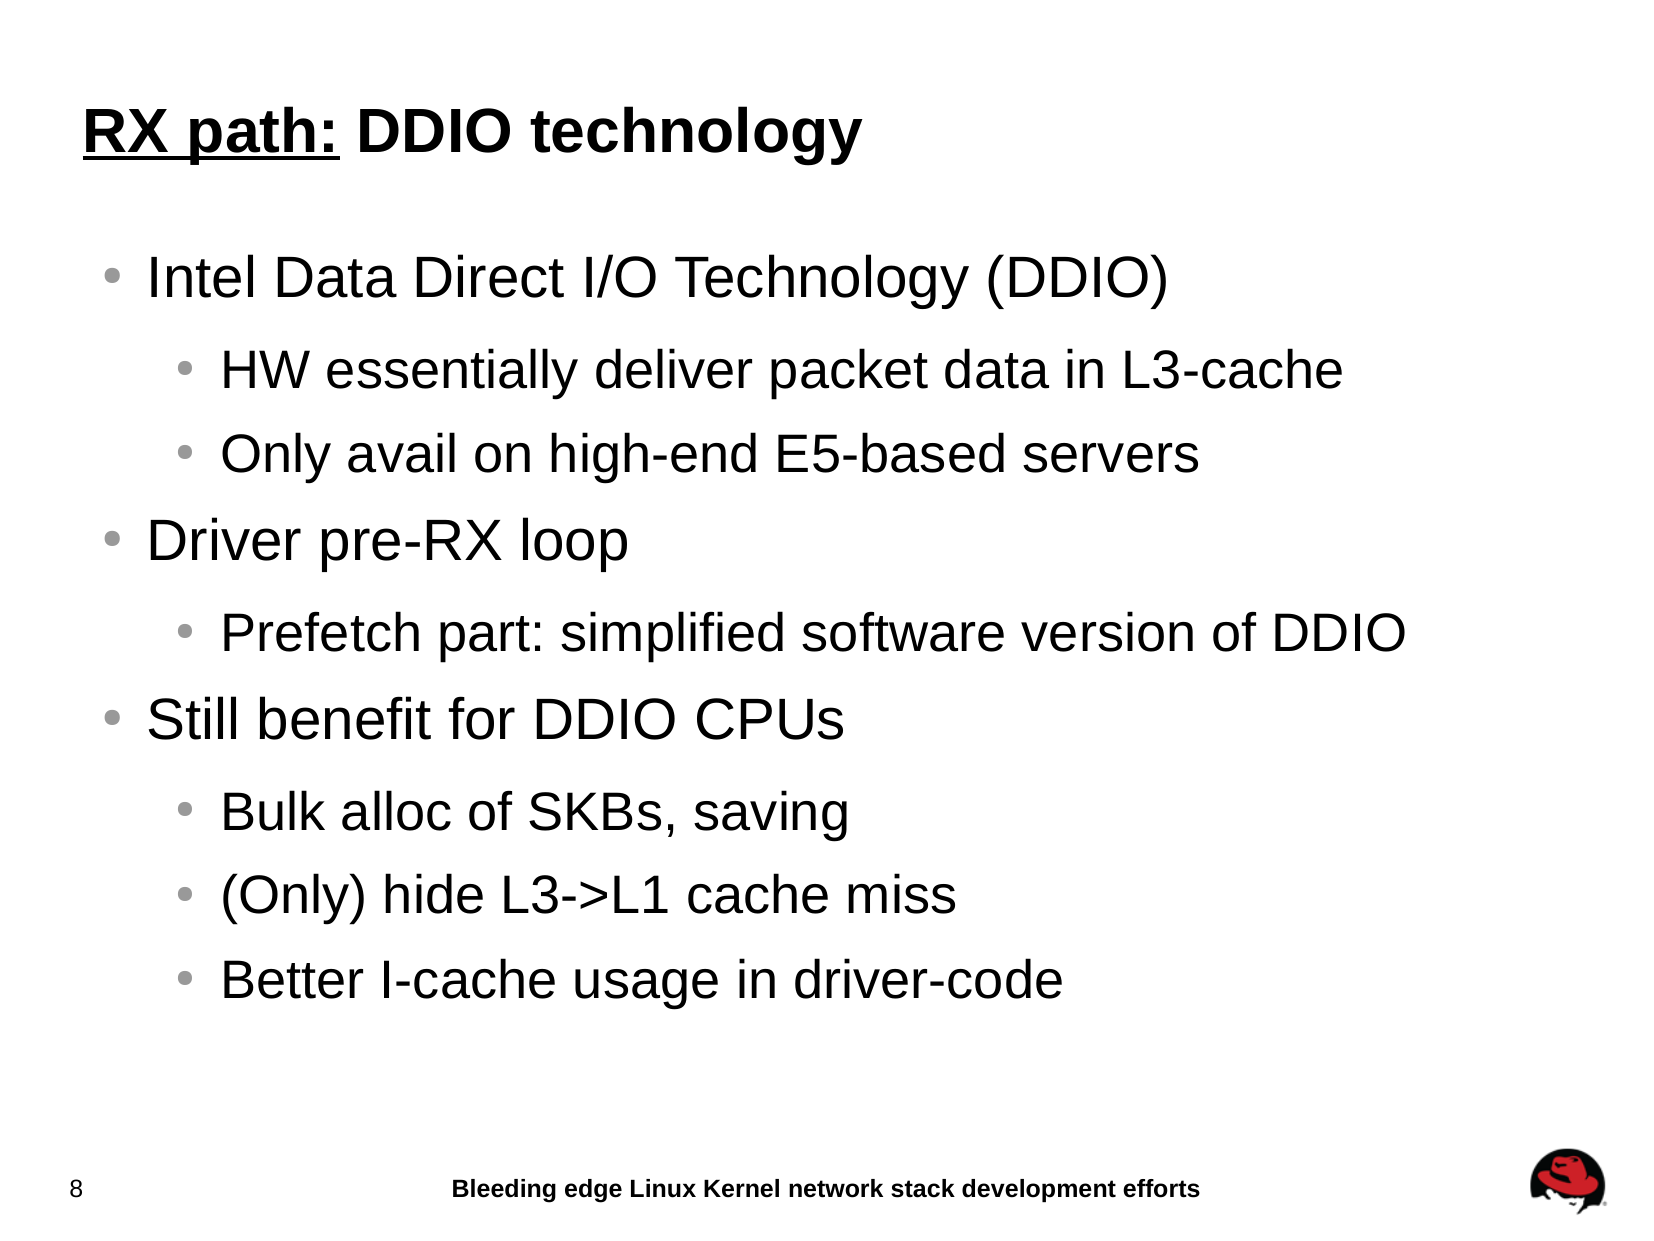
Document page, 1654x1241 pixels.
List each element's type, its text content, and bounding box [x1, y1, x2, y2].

picture [1529, 1146, 1613, 1224]
list Intel Data Direct I/O Technology (DDIO) HW essentially deliver packet data in L3-cache Only avail on high-end E5-based servers Driver pre-RX loop Prefetch part: simplified software version of DDIO Still benefit for DDIO CPUs Bulk alloc of SKBs, saving (Only) hide L3->L1 cache miss Better I-cache usage in driver-code [86, 244, 1576, 1039]
text_box [82, 37, 1571, 226]
